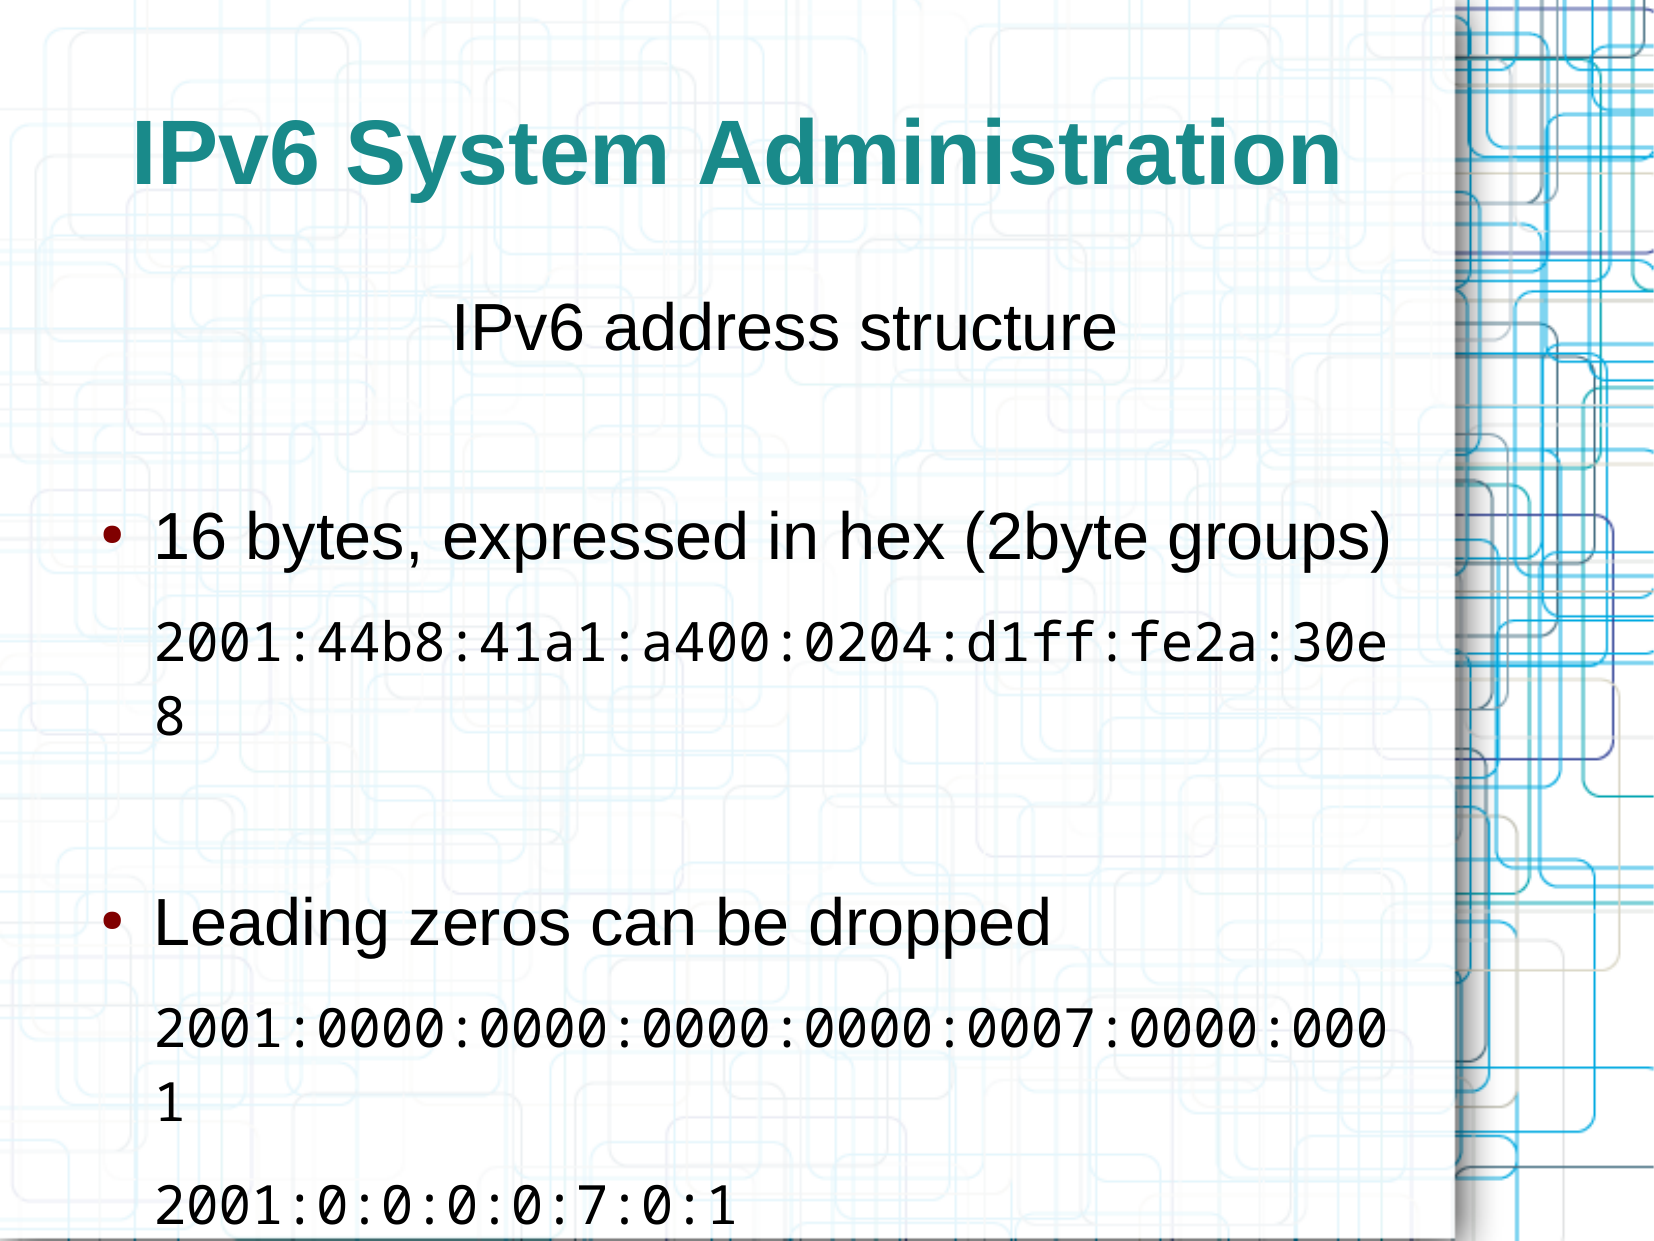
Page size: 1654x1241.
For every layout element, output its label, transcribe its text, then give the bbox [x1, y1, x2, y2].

picture [0, 0, 1654, 1241]
title IPv6 System Administration [59, 49, 1418, 257]
list IPv6 address structure 16 bytes, expressed in hex (2byte groups) 2001:44b8:41a1:a400:0204:d1ff:fe2a:30e8 Leading zeros can be dropped 2001:0000:0000:0000:0000:0007:0000:0001 2001:0:0:0:0:7:0:1 [82, 290, 1418, 1109]
